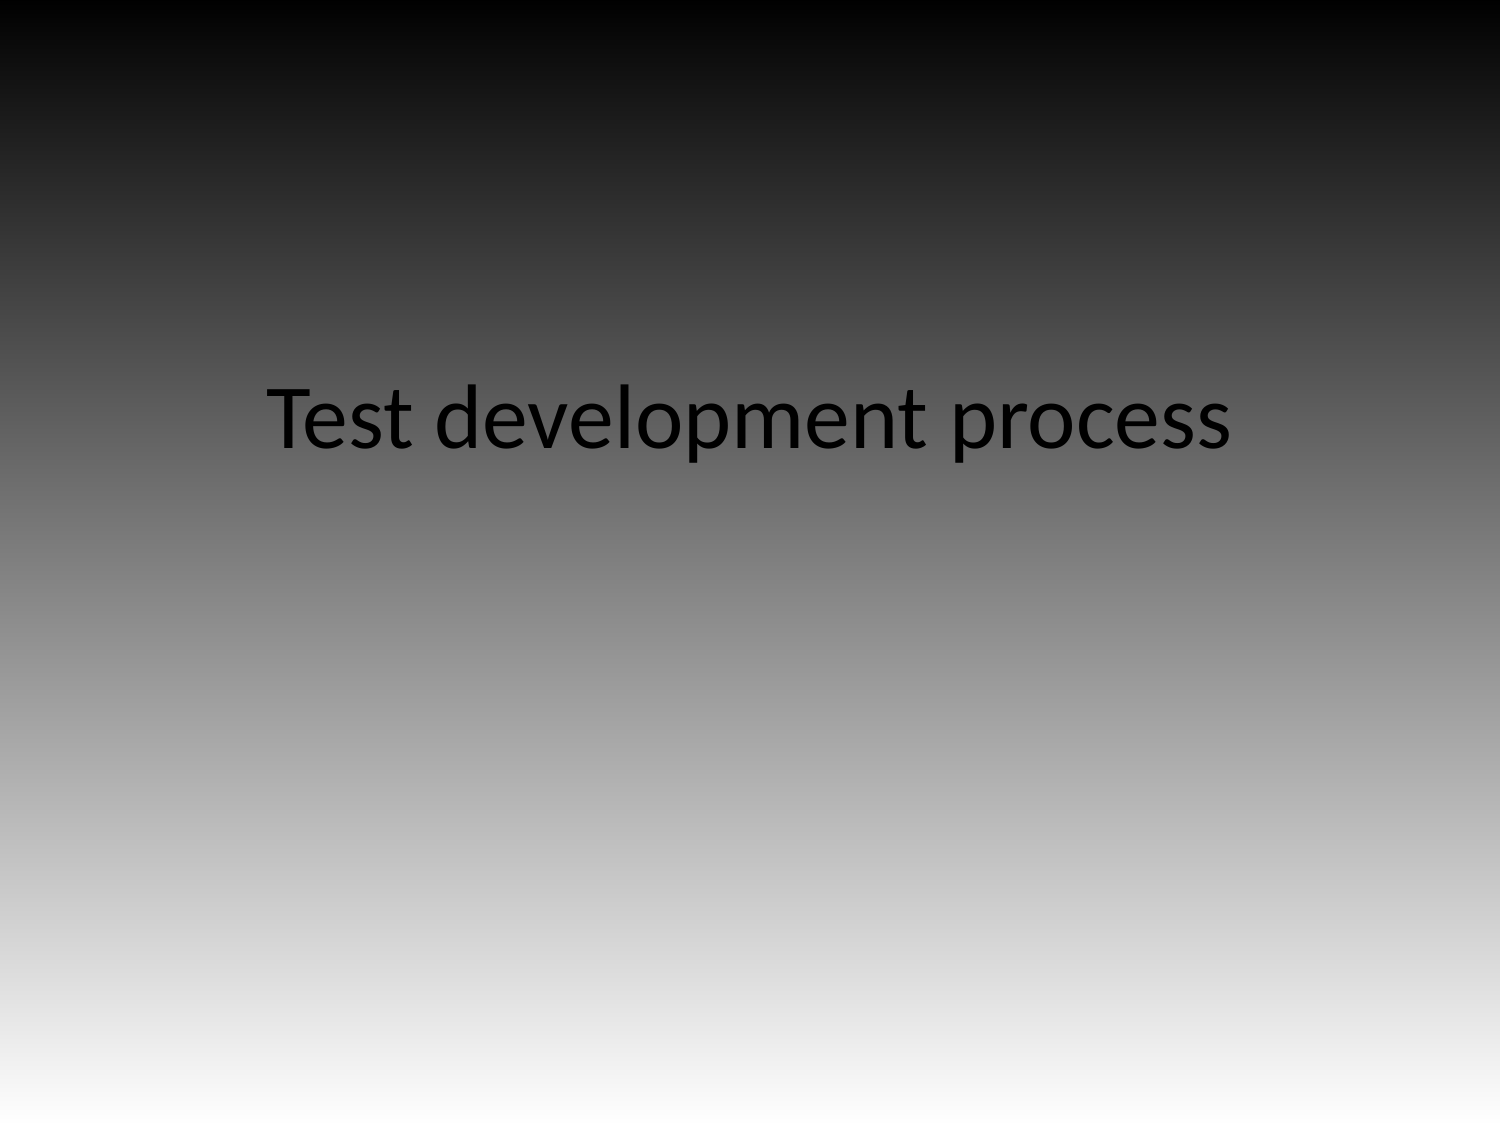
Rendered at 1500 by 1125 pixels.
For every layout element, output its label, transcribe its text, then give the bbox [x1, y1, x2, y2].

title Test development process [112, 349, 1388, 591]
subtitle [225, 637, 1275, 925]
